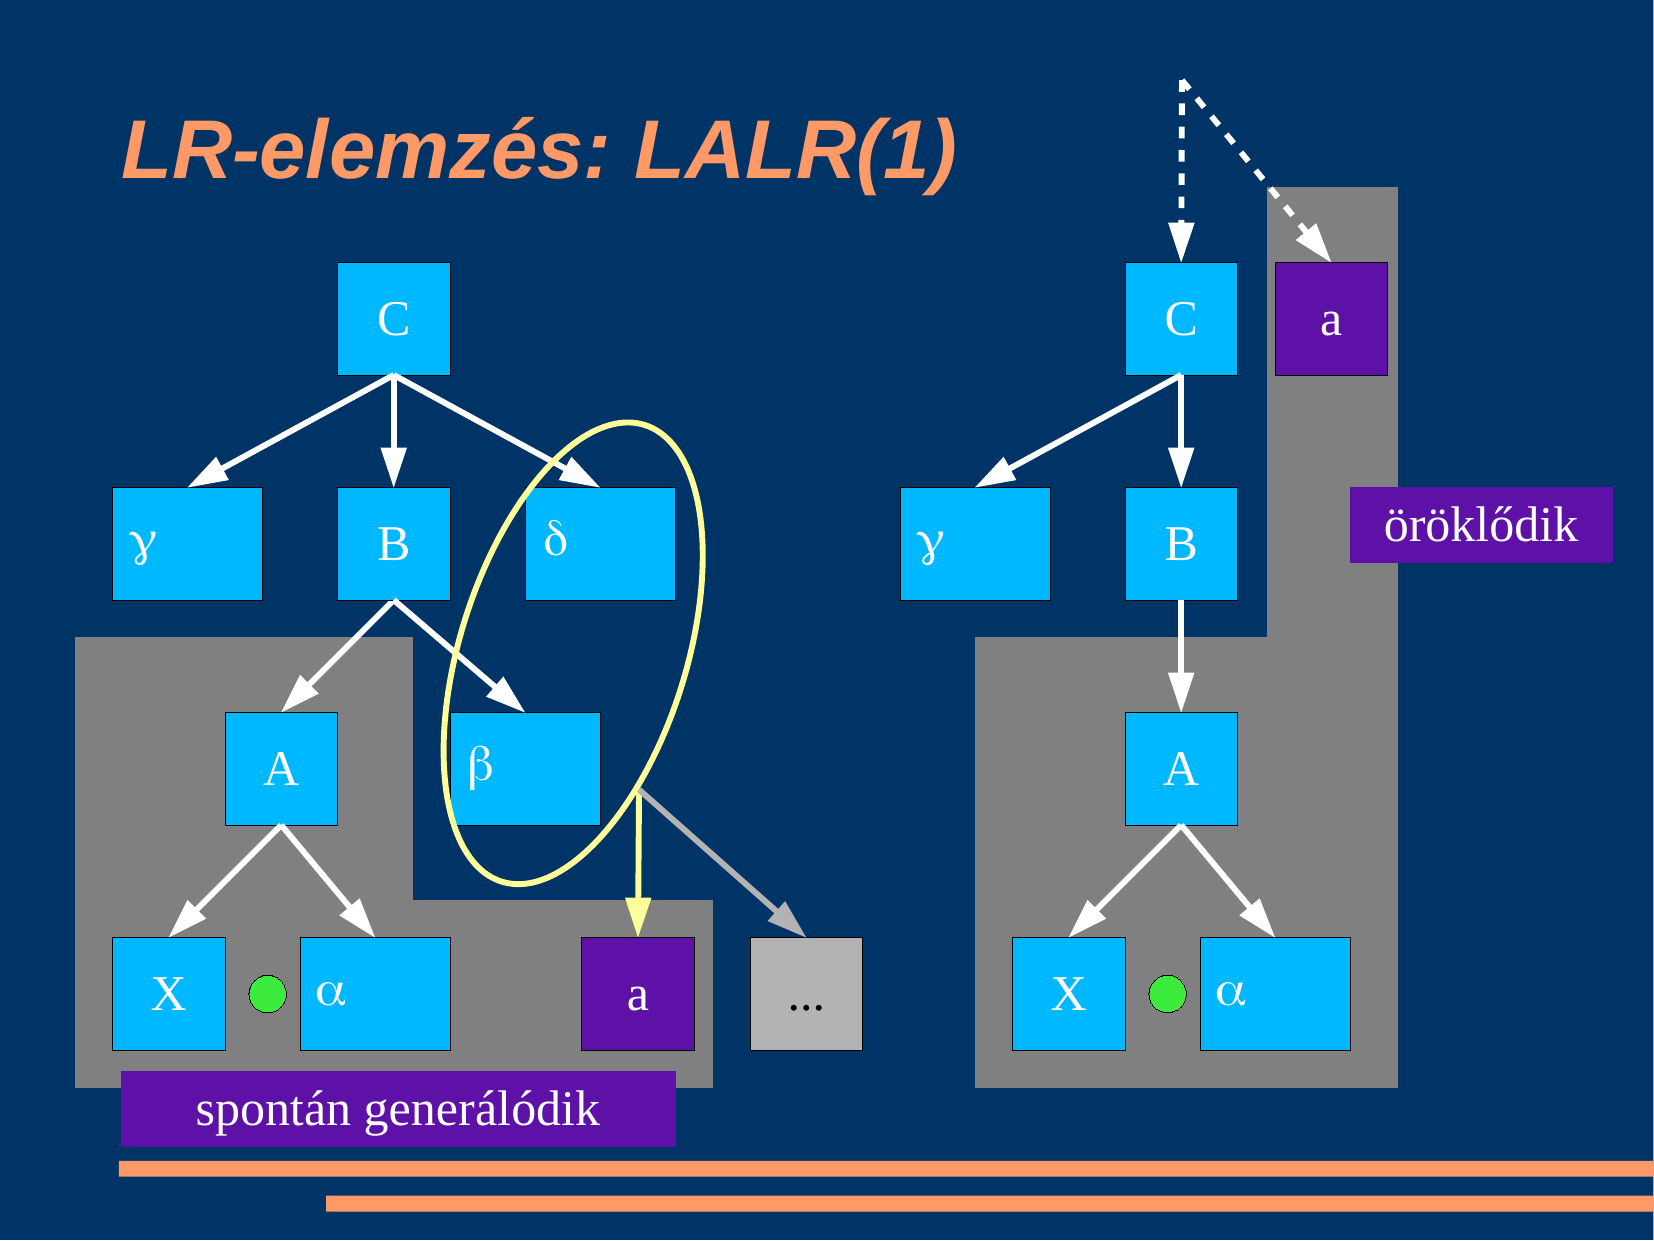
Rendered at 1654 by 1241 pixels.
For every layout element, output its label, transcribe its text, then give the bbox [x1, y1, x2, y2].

title LR-elemzés: LALR(1) [121, 46, 1534, 254]
text_box g [900, 487, 1051, 601]
text_box b [450, 712, 601, 826]
text_box spontán generálódik [121, 1071, 676, 1147]
text_box d [525, 487, 676, 601]
text_box a [1200, 937, 1351, 1051]
text_box B [337, 487, 451, 601]
text_box a [581, 937, 695, 1051]
text_box [975, 254, 1398, 1088]
text_box ... [750, 937, 863, 1051]
text_box A [1125, 712, 1238, 826]
text_box öröklődik [1350, 487, 1613, 563]
text_box X [112, 937, 226, 1051]
text_box A [225, 712, 338, 826]
text_box C [337, 262, 451, 376]
text_box [75, 637, 713, 1088]
text_box a [1275, 262, 1388, 376]
text_box g [112, 487, 263, 601]
text_box C [1125, 262, 1238, 376]
text_box X [1012, 937, 1126, 1051]
text_box a [300, 937, 451, 1051]
text_box B [1125, 487, 1238, 601]
